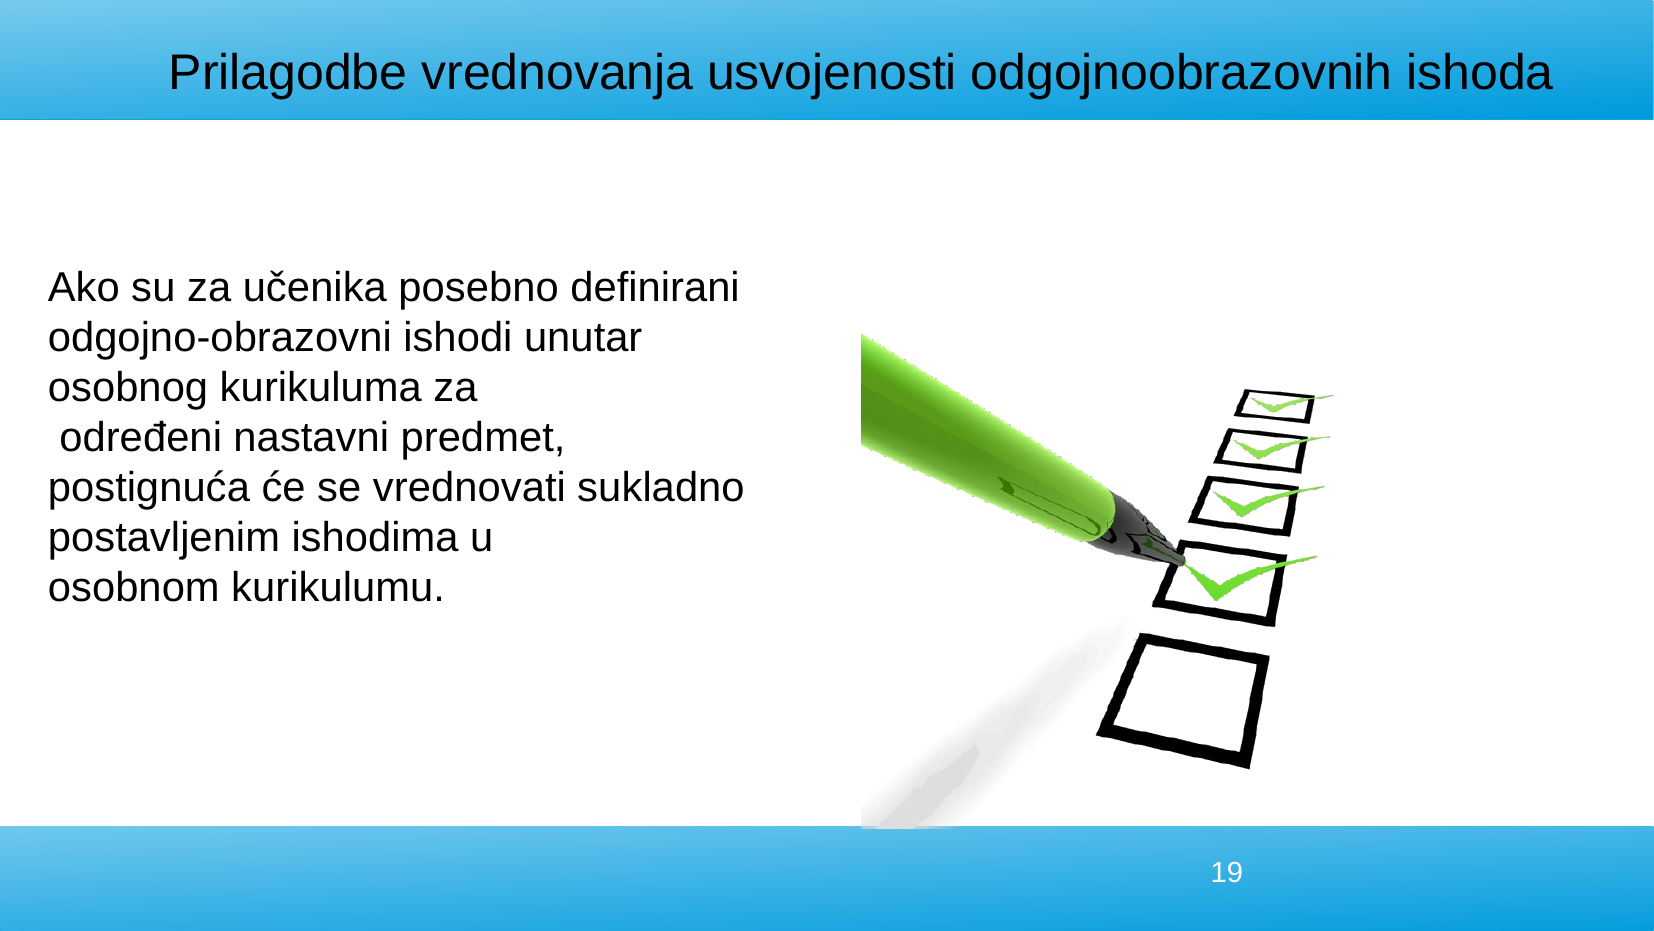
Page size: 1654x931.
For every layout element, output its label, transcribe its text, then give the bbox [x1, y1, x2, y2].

text_box [1210, 856, 1595, 916]
title Prilagodbe vrednovanja usvojenosti odgojnoobrazovnih ishoda [162, 0, 1561, 150]
text_box Ako su za učenika posebno definirani odgojno-obrazovni ishodi unutar osobnog kurikuluma za određeni nastavni predmet, postignuća će se vrednovati sukladno postavljenim ishodima u osobnom kurikulumu. [32, 252, 779, 621]
picture [861, 333, 1334, 829]
